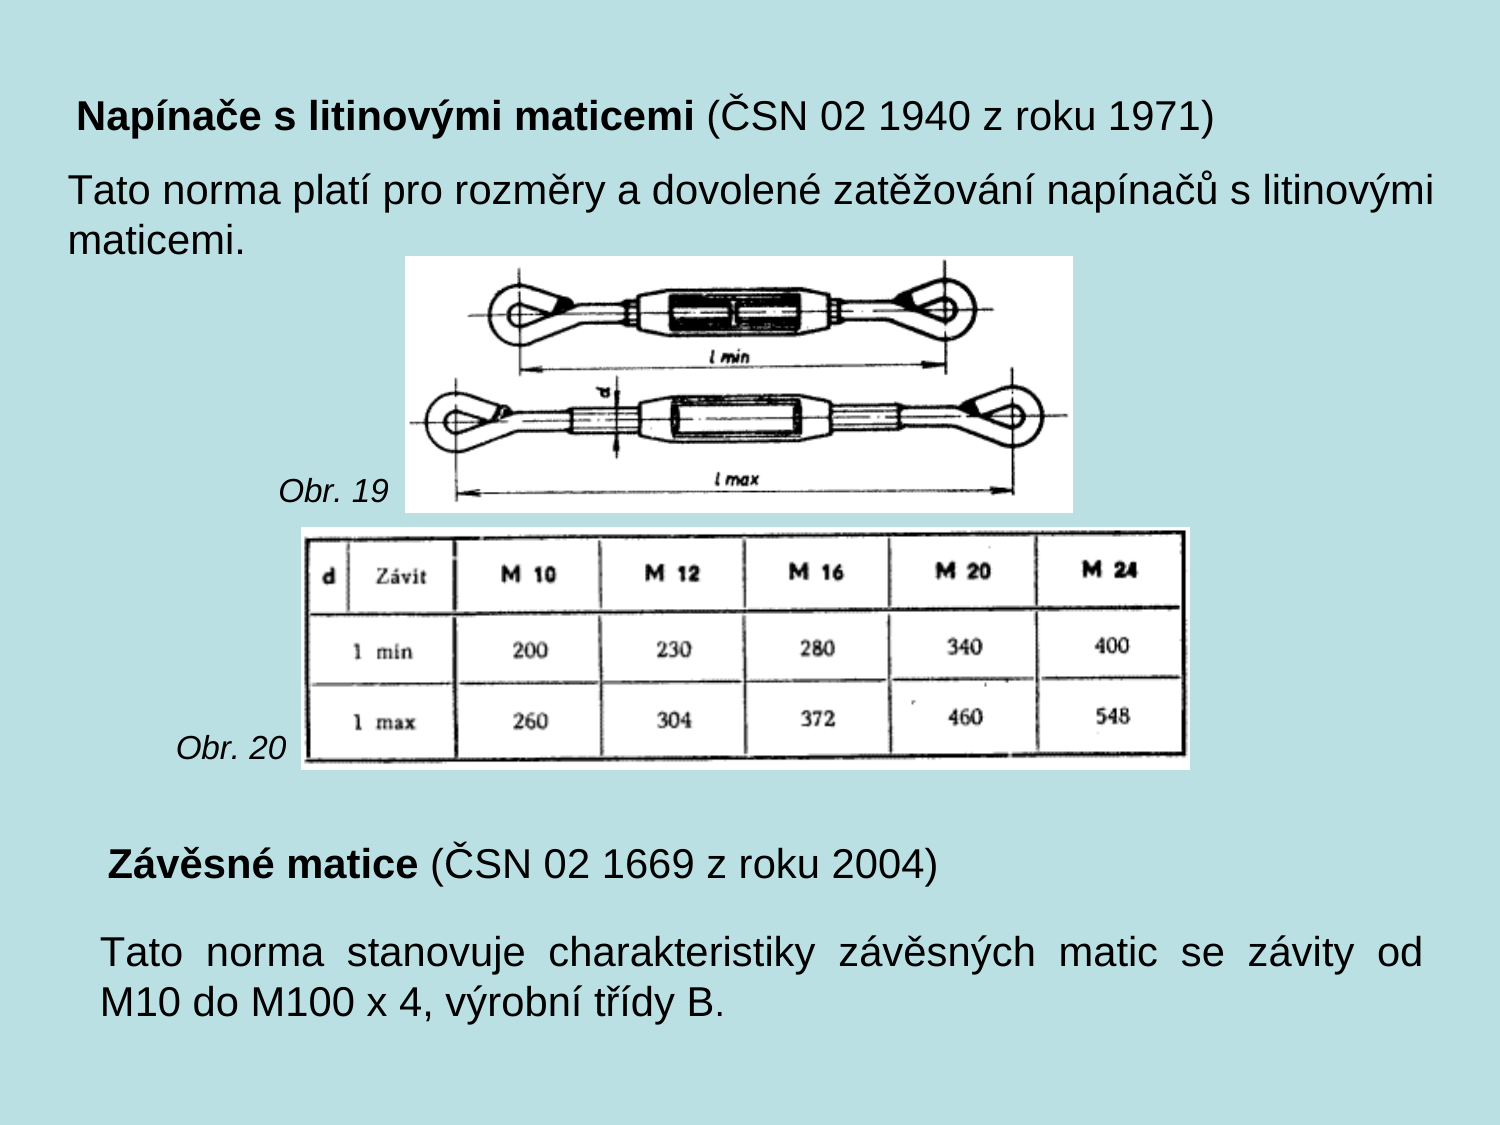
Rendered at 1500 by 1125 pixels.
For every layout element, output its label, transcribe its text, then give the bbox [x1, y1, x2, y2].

text_box Tato norma platí pro rozměry a dovolené zatěžování napínačů s litinovými maticemi. [52, 155, 1472, 271]
text_box Závěsné matice (ČSN 02 1669 z roku 2004) [92, 829, 1461, 895]
picture [301, 527, 1190, 770]
text_box Obr. 20 [162, 726, 300, 767]
text_box Tato norma stanovuje charakteristiky závěsných matic se závity od M10 do M100 x 4, výrobní třídy B. [85, 916, 1440, 1033]
text_box Obr. 19 [265, 469, 403, 510]
picture [405, 271, 1073, 513]
text_box Napínače s litinovými maticemi (ČSN 02 1940 z roku 1971) [61, 81, 1449, 147]
